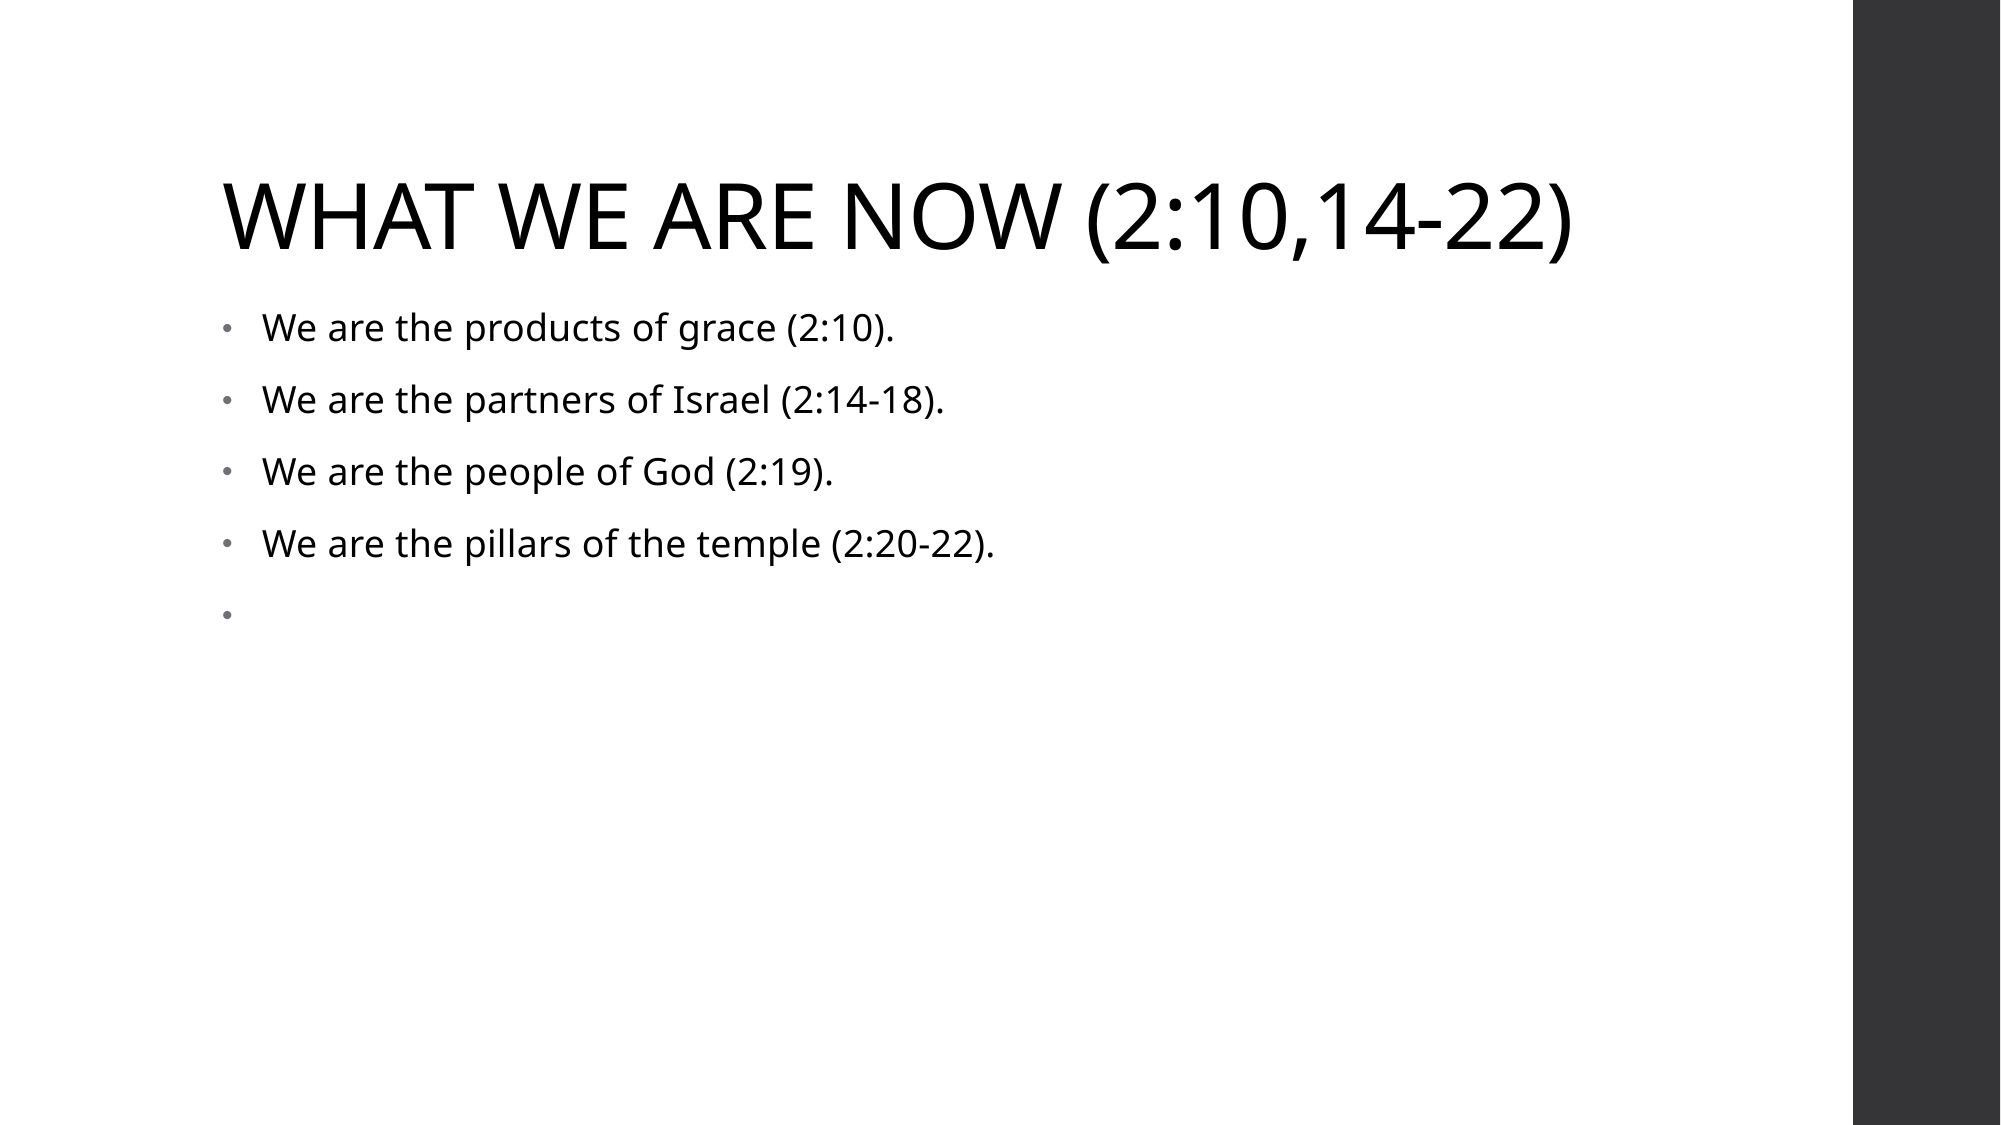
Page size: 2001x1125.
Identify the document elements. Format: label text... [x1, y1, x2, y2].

list We are the products of grace (2:10). We are the partners of Israel (2:14-18). We are the people of God (2:19). We are the pillars of the temple (2:20-22). [206, 299, 1617, 1014]
title WHAT WE ARE NOW (2:10,14-22) [206, 60, 1797, 278]
